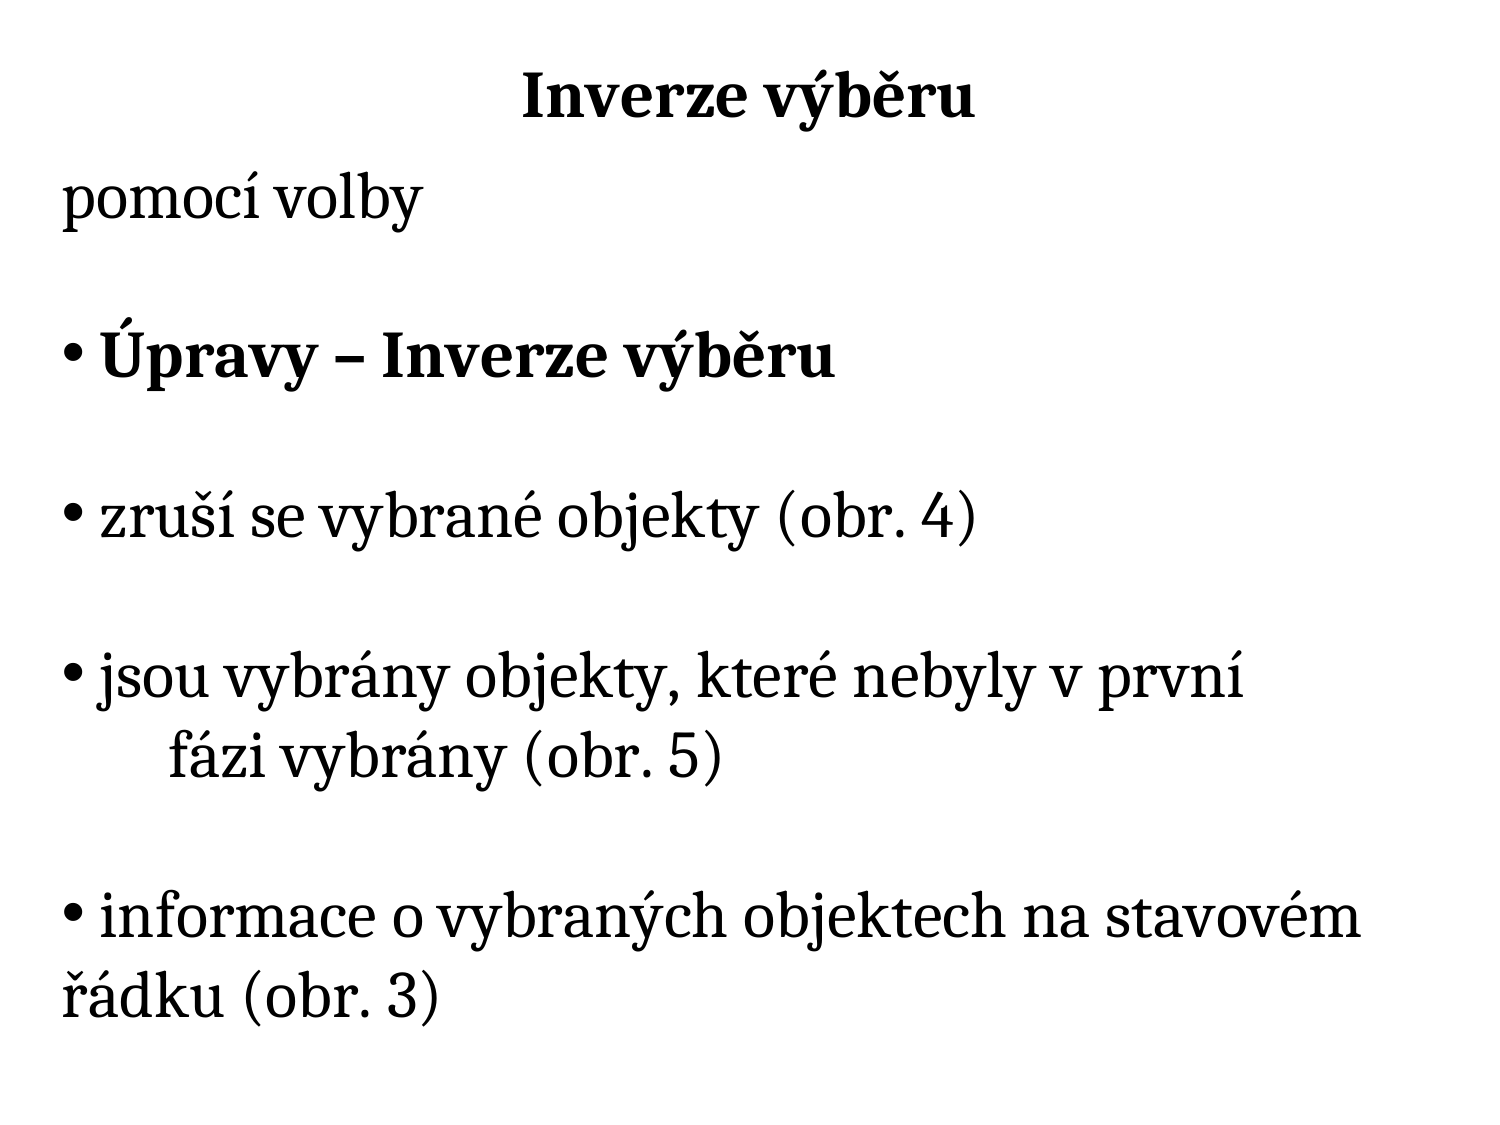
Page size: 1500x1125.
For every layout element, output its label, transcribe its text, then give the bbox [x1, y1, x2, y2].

text_box Inverze výběru [0, 42, 1500, 139]
text_box pomocí volby Úpravy – Inverze výběru zruší se vybrané objekty (obr. 4) jsou vybrány objekty, které nebyly v první fázi vybrány (obr. 5) informace o vybraných objektech na stavovém řádku (obr. 3) [3, 143, 1500, 1119]
